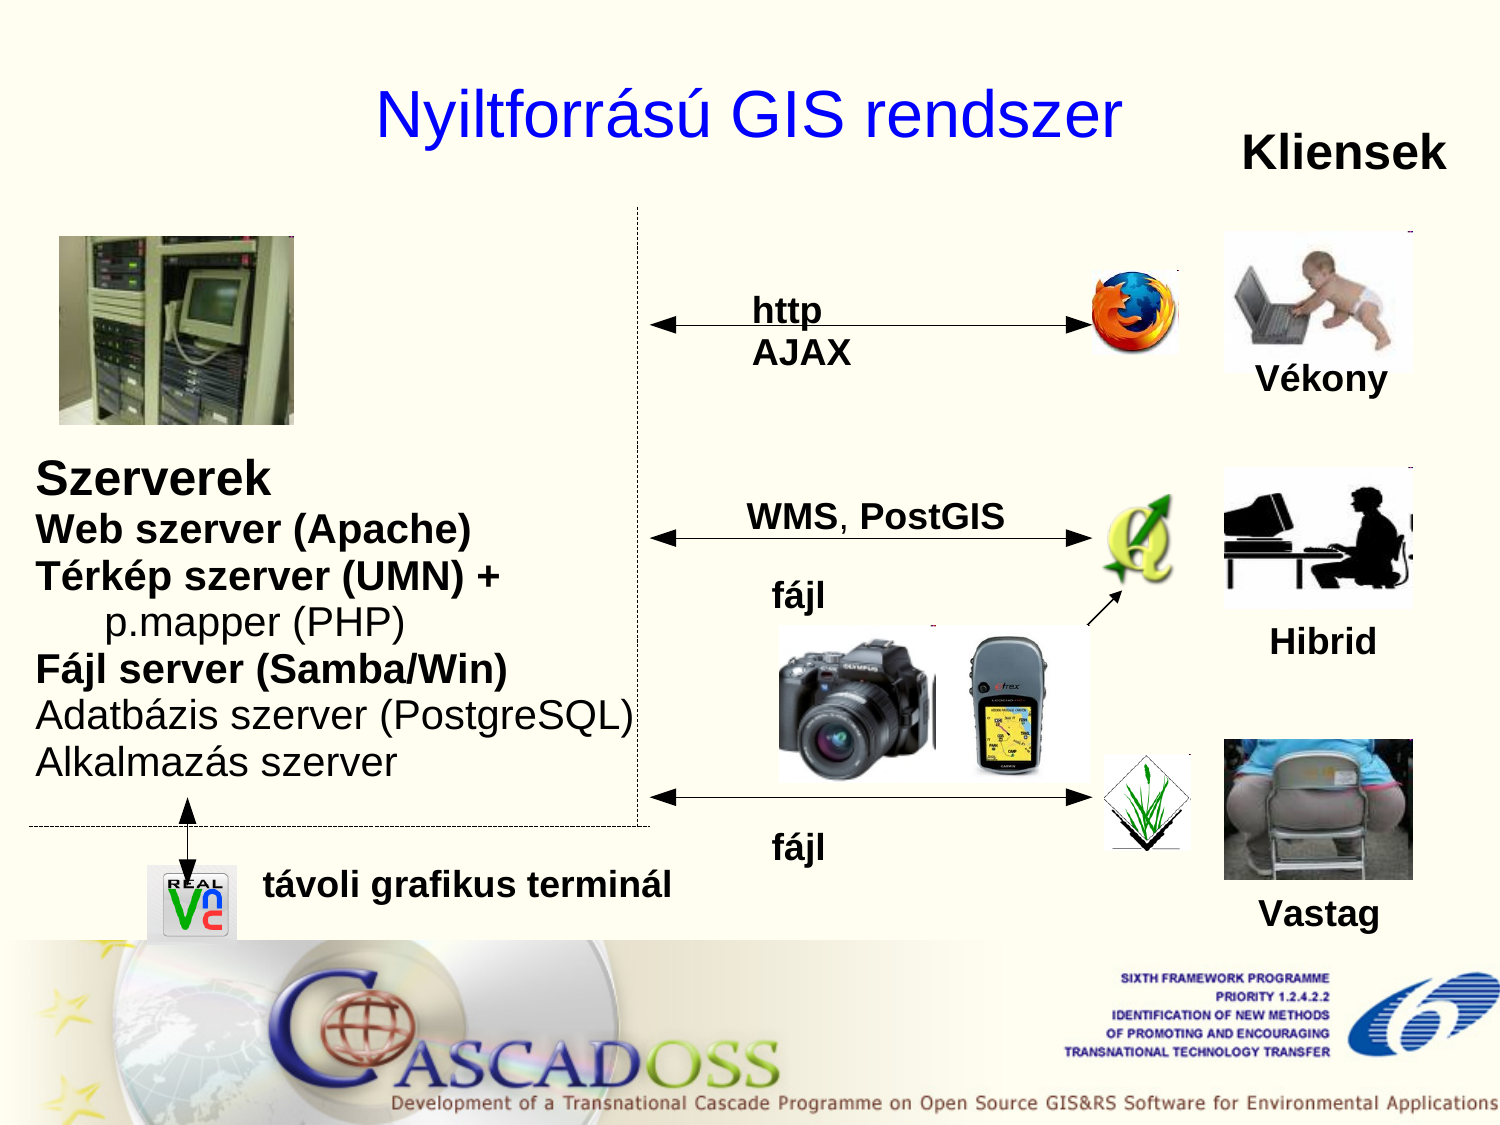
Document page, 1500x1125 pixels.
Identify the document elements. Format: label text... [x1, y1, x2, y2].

title Nyiltforrású GIS rendszer [75, 21, 1425, 209]
text_box fájl [756, 566, 841, 625]
text_box http AJAX [737, 281, 867, 325]
text_box http AJAX [737, 326, 867, 382]
text_box WMS, PostGIS [731, 487, 1021, 538]
picture [1104, 754, 1191, 851]
text_box Hibrid [1254, 612, 1393, 671]
picture [1224, 467, 1413, 609]
text_box Szerverek Web szerver (Apache) Térkép szerver (UMN) + p.mapper (PHP) Fájl server (Samba/Win) Adatbázis szerver (PostgreSQL) Alkalmazás szerver [20, 442, 650, 793]
picture [1224, 231, 1413, 373]
text_box Vékony [1240, 349, 1404, 408]
text_box távoli grafikus terminál [247, 856, 689, 914]
text_box fájl [756, 818, 841, 876]
text_box Kliensek [1226, 116, 1462, 188]
picture [1092, 270, 1179, 356]
picture [779, 625, 1090, 783]
picture [1224, 739, 1413, 881]
text_box Vastag [1243, 884, 1396, 942]
picture [1092, 494, 1187, 589]
text_box WMS, PostGIS [731, 539, 1021, 546]
picture [59, 236, 294, 425]
picture [0, 865, 1500, 1125]
